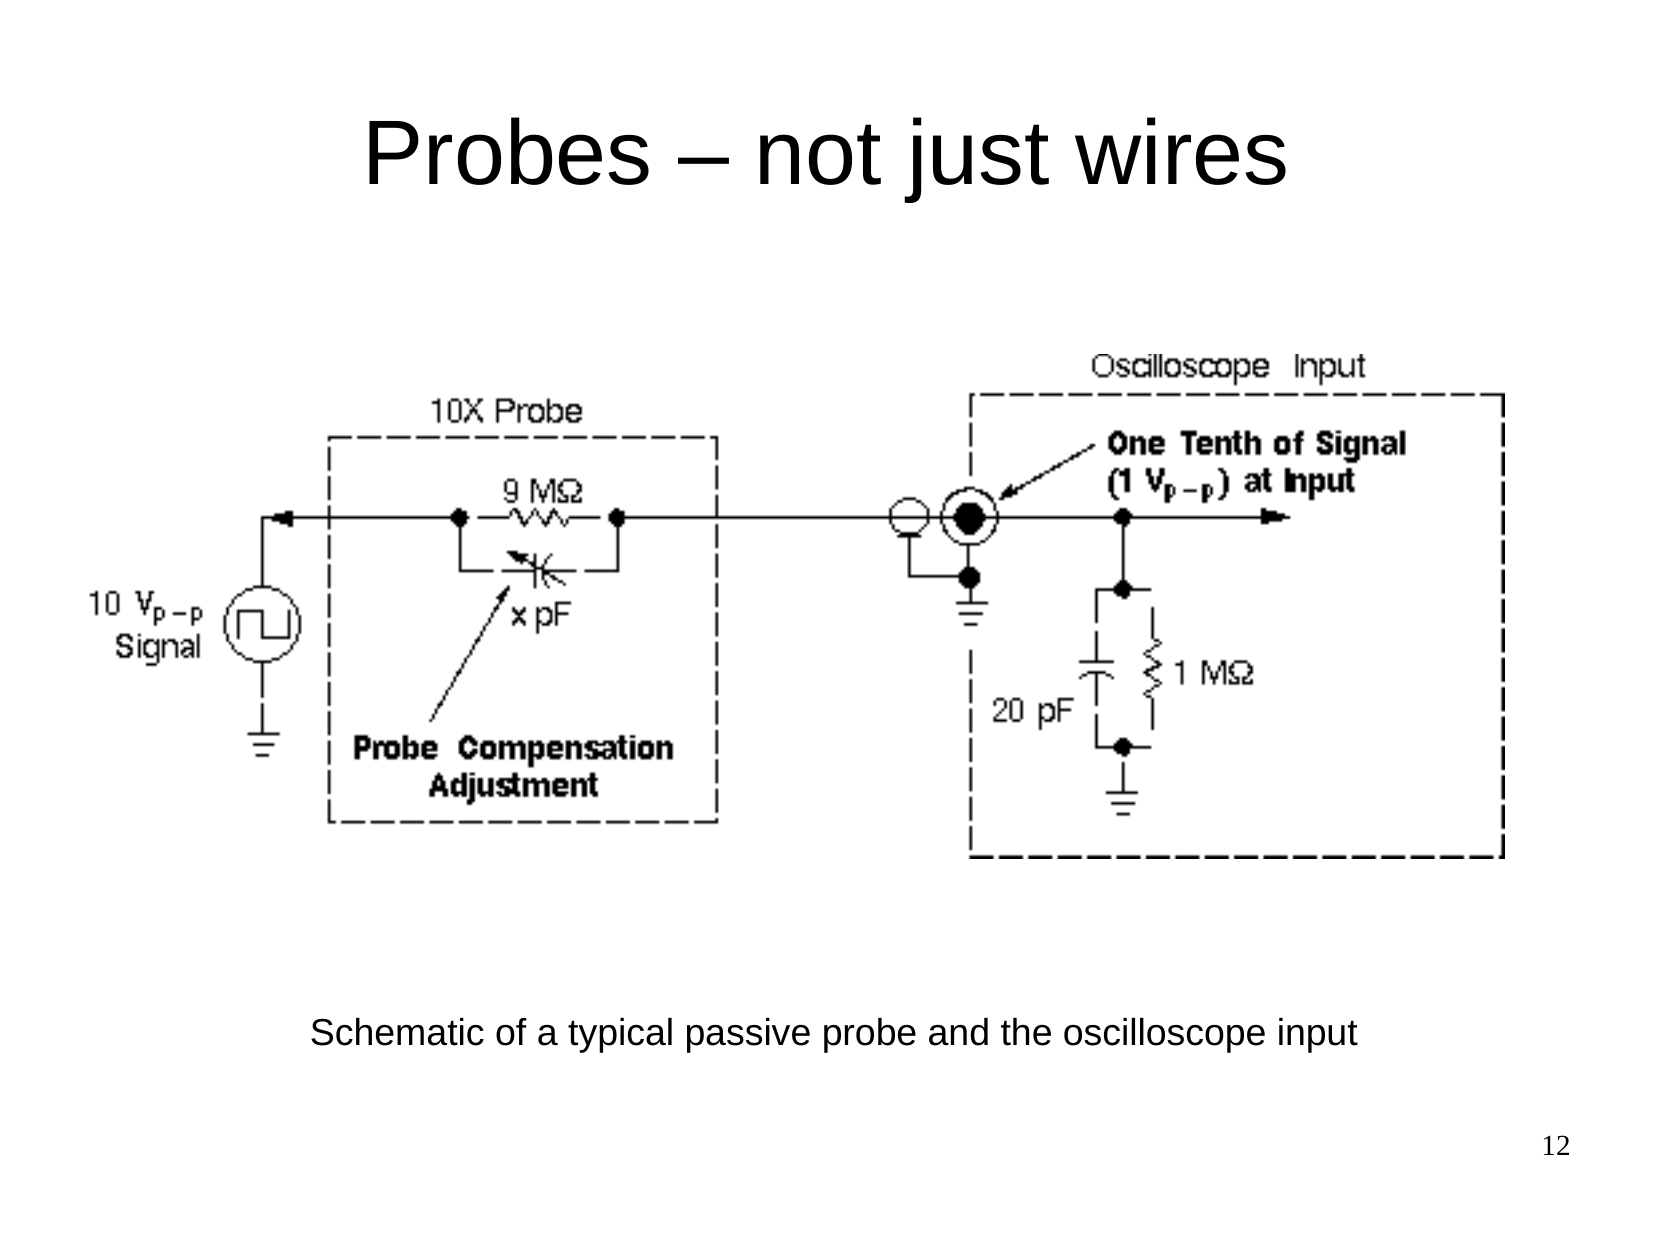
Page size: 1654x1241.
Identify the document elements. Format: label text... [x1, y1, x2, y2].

text_box Schematic of a typical passive probe and the oscilloscope input [295, 1003, 1376, 1145]
title Probes – not just wires [82, 49, 1571, 257]
picture [72, 354, 1505, 859]
